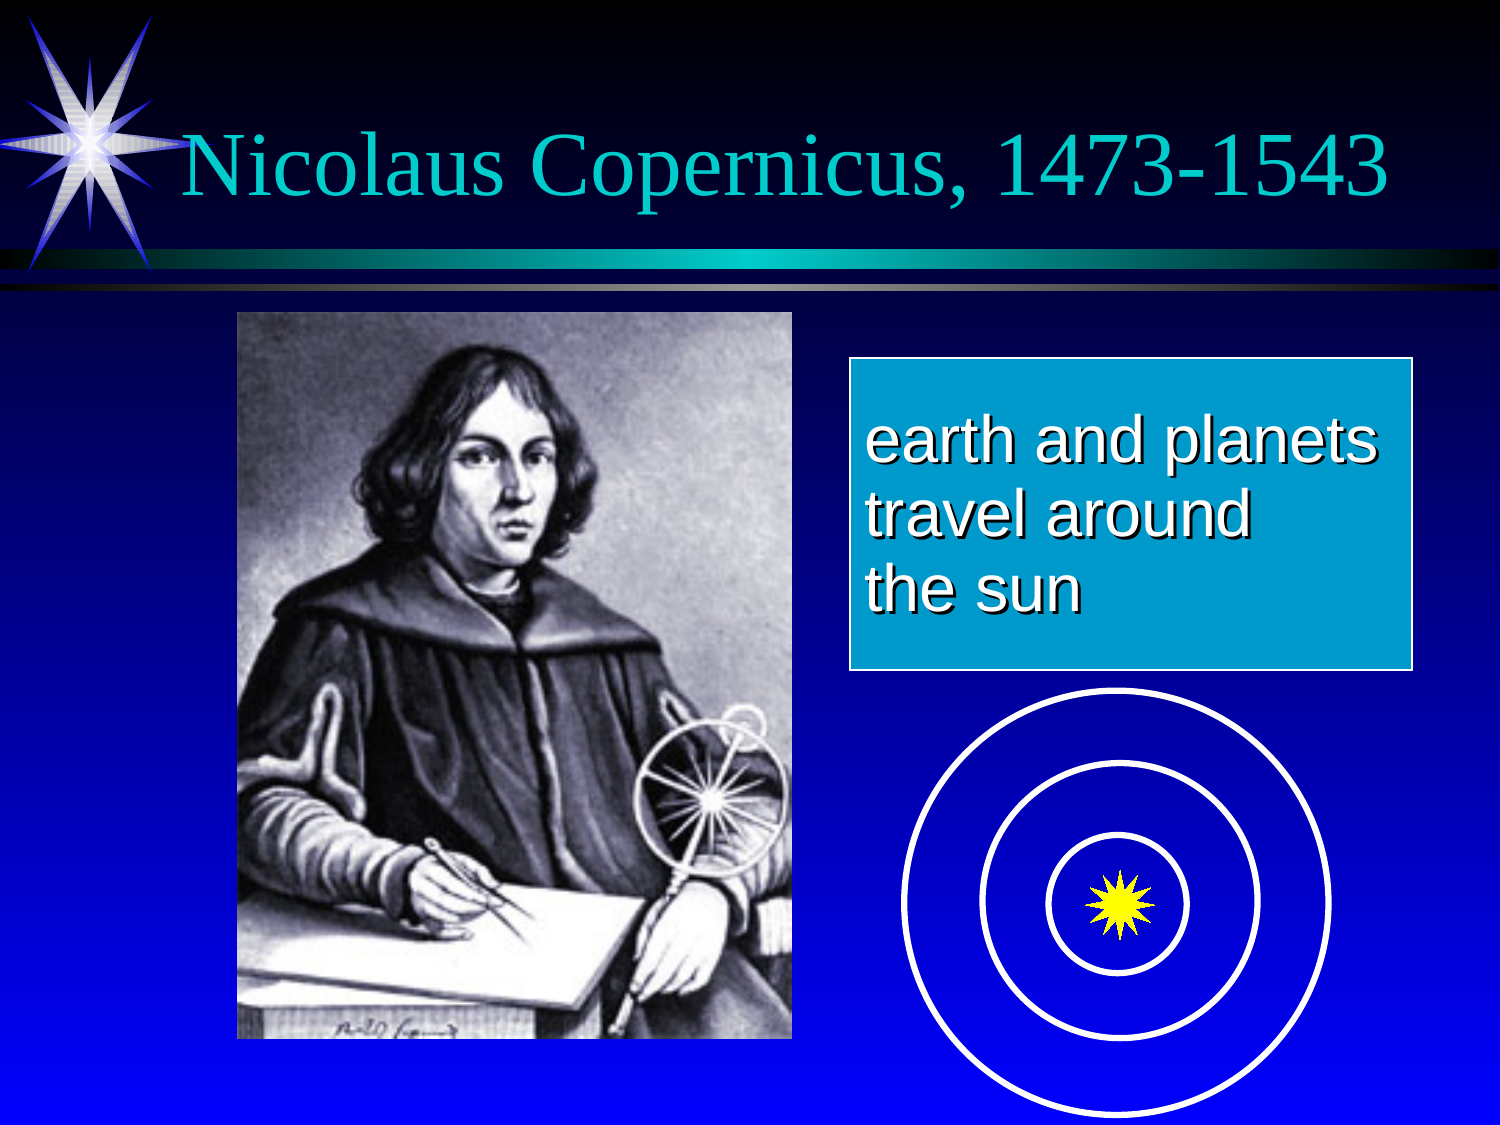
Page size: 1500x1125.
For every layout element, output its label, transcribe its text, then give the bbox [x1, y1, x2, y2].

picture [237, 312, 792, 1039]
text_box [1085, 870, 1155, 940]
text_box earth and planets travel around the sun [849, 357, 1413, 671]
title Nicolaus Copernicus, 1473-1543 [165, 34, 1441, 223]
